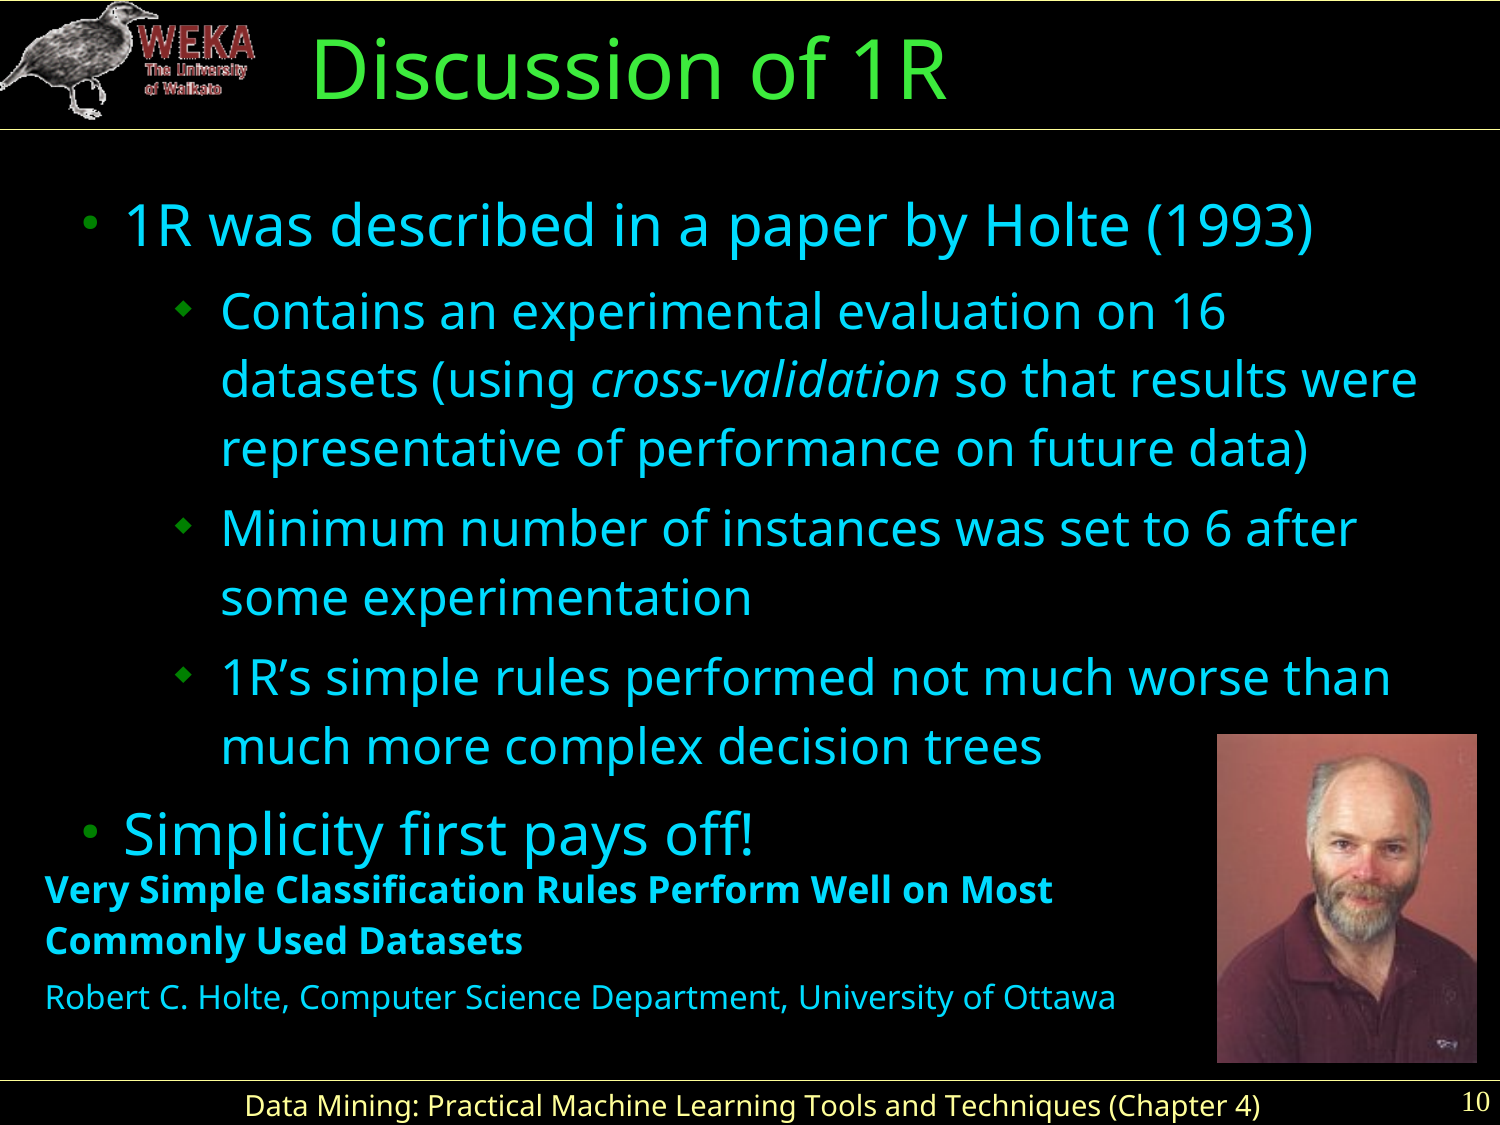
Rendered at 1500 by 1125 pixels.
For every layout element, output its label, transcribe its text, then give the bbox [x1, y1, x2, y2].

text_box Very Simple Classification Rules Perform Well on Most Commonly Used Datasets Robert C. Holte, Computer Science Department, University of Ottawa [29, 856, 1211, 1099]
title Discussion of 1R [295, 0, 1500, 148]
text_box 1R was described in a paper by Holte (1993) Contains an experimental evaluation on 16 datasets (using cross-validation so that results were representative of performance on future data) Minimum number of instances was set to 6 after some experimentation 1R’s simple rules performed not much worse than much more complex decision trees Simplicity first pays off! [66, 177, 1447, 853]
picture [0, 1, 266, 129]
picture [1217, 734, 1477, 1063]
